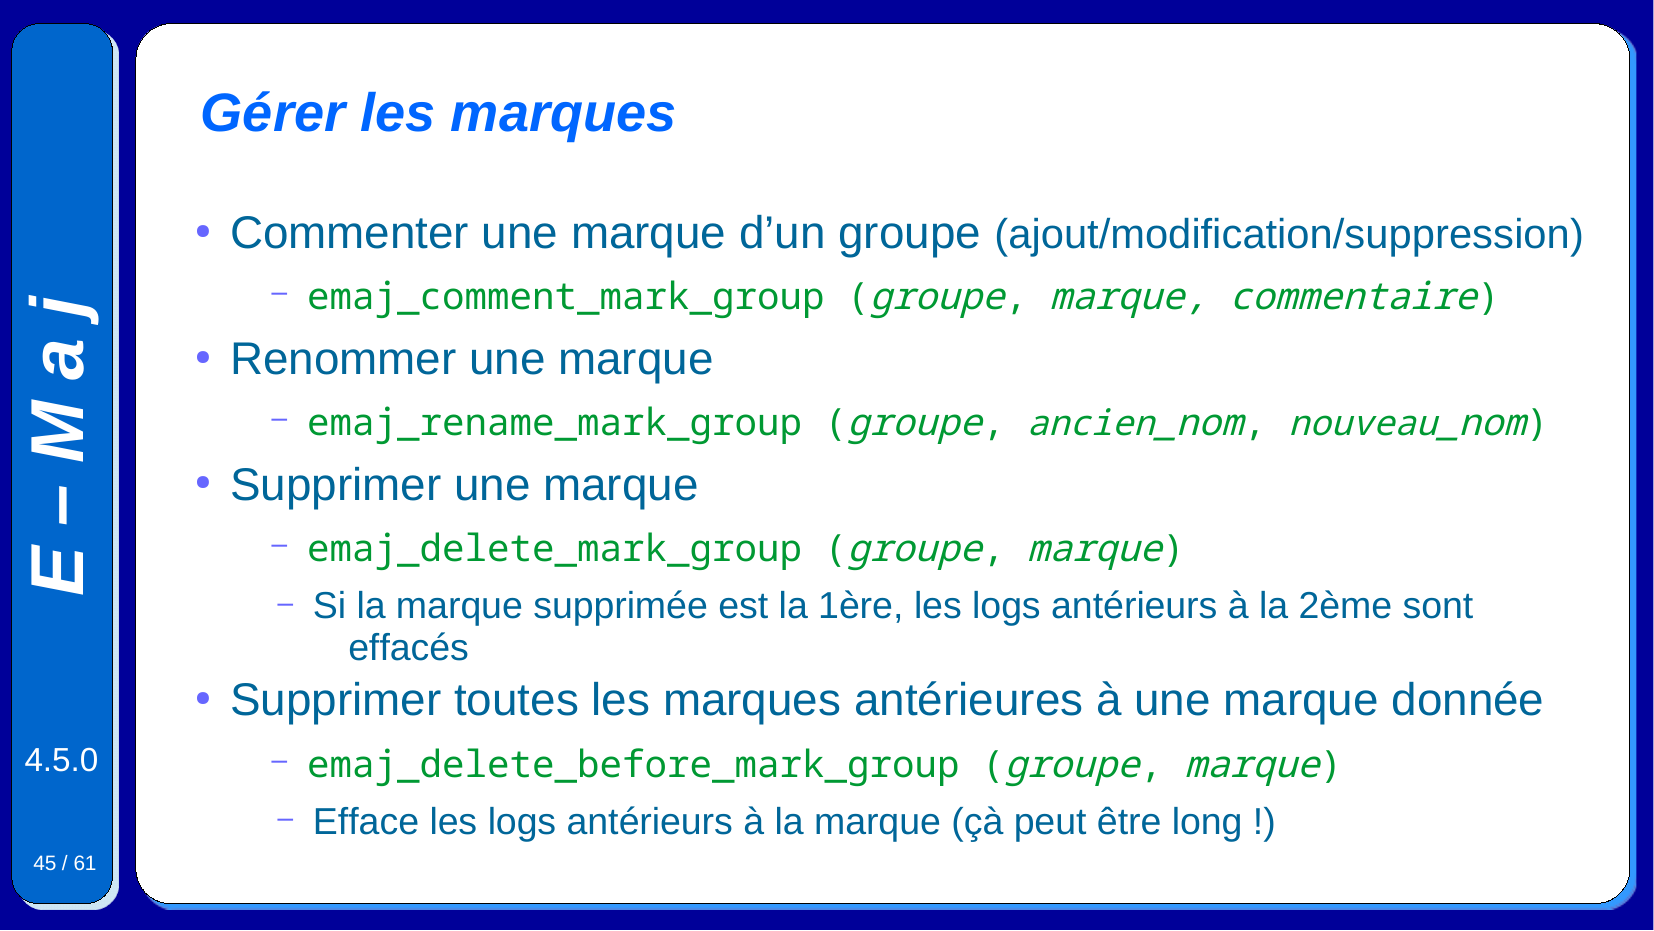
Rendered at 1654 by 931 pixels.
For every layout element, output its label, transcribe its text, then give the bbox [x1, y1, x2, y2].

list Commenter une marque d’un groupe (ajout/modification/suppression) emaj_comment_mark_group (groupe, marque, commentaire) Renommer une marque emaj_rename_mark_group (groupe, ancien_nom, nouveau_nom) Supprimer une marque emaj_delete_mark_group (groupe, marque) Si la marque supprimée est la 1ère, les logs antérieurs à la 2ème sont effacés Supprimer toutes les marques antérieures à une marque donnée emaj_delete_before_mark_group (groupe, marque) Efface les logs antérieurs à la marque (çà peut être long !) [177, 206, 1587, 827]
title Gérer les marques [200, 34, 1575, 191]
